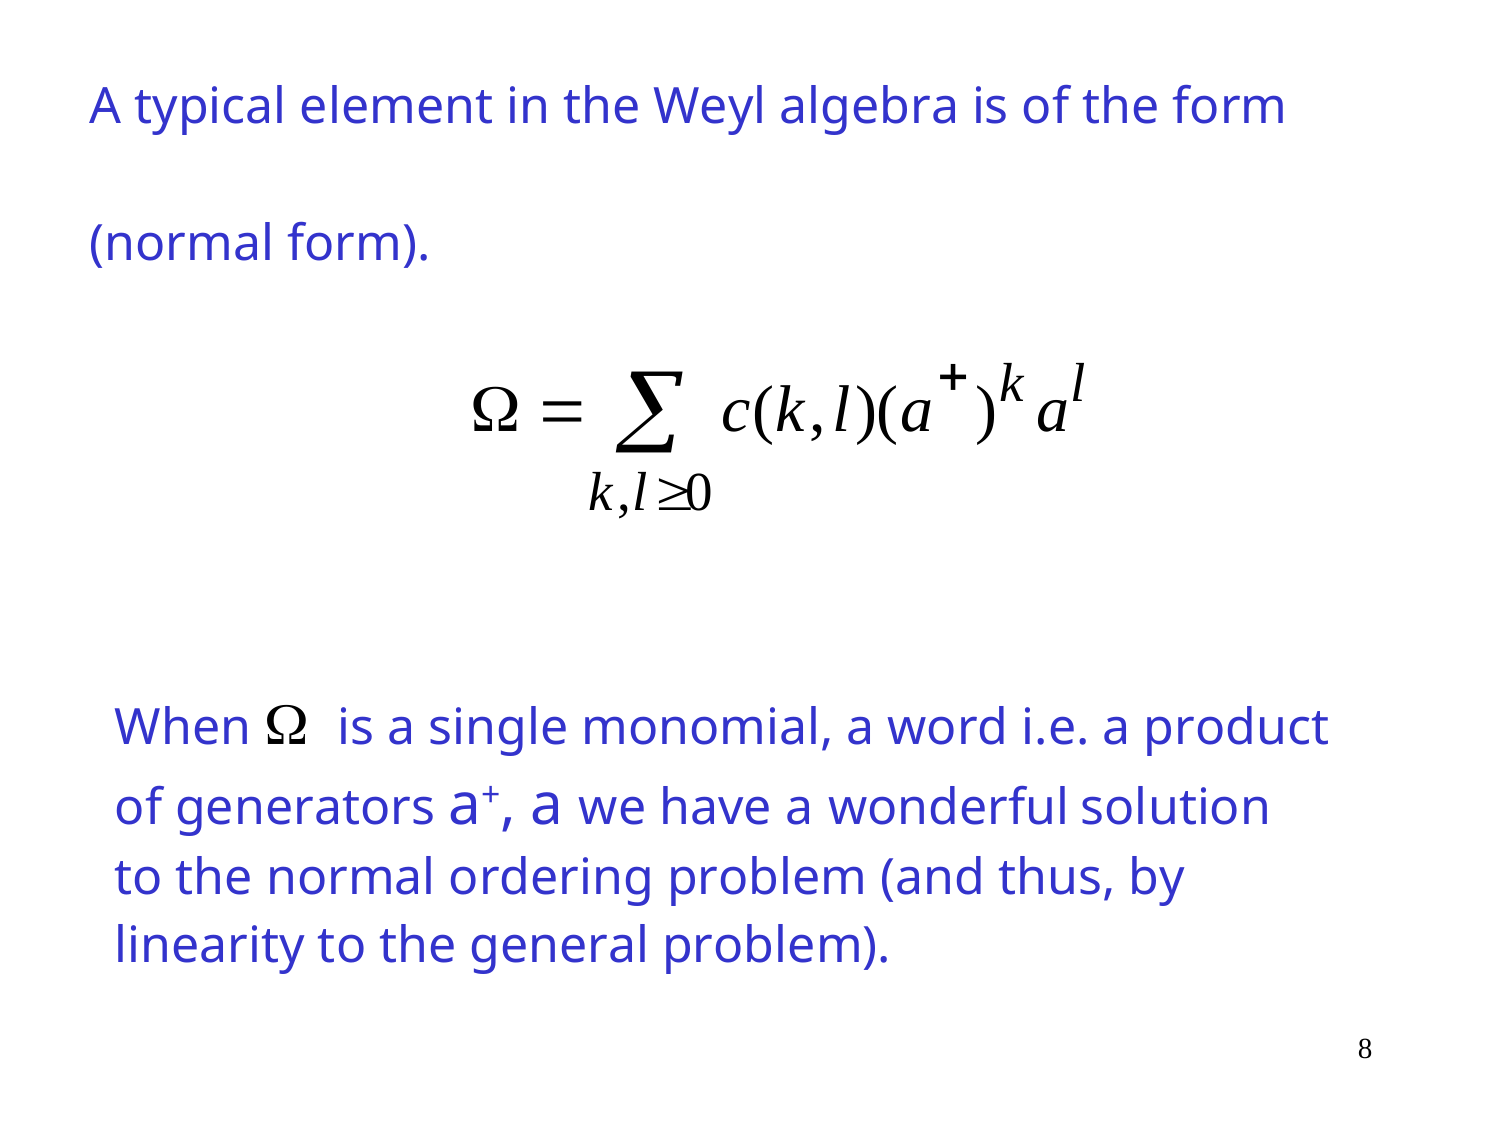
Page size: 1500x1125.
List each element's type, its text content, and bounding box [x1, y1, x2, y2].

text_box A typical element in the Weyl algebra is of the form (normal form). [74, 62, 1444, 283]
chart [461, 337, 1101, 536]
text_box When  is a single monomial, a word i.e. a product of generators a+, a we have a wonderful solution to the normal ordering problem (and thus, by linearity to the general problem). [99, 674, 1358, 986]
